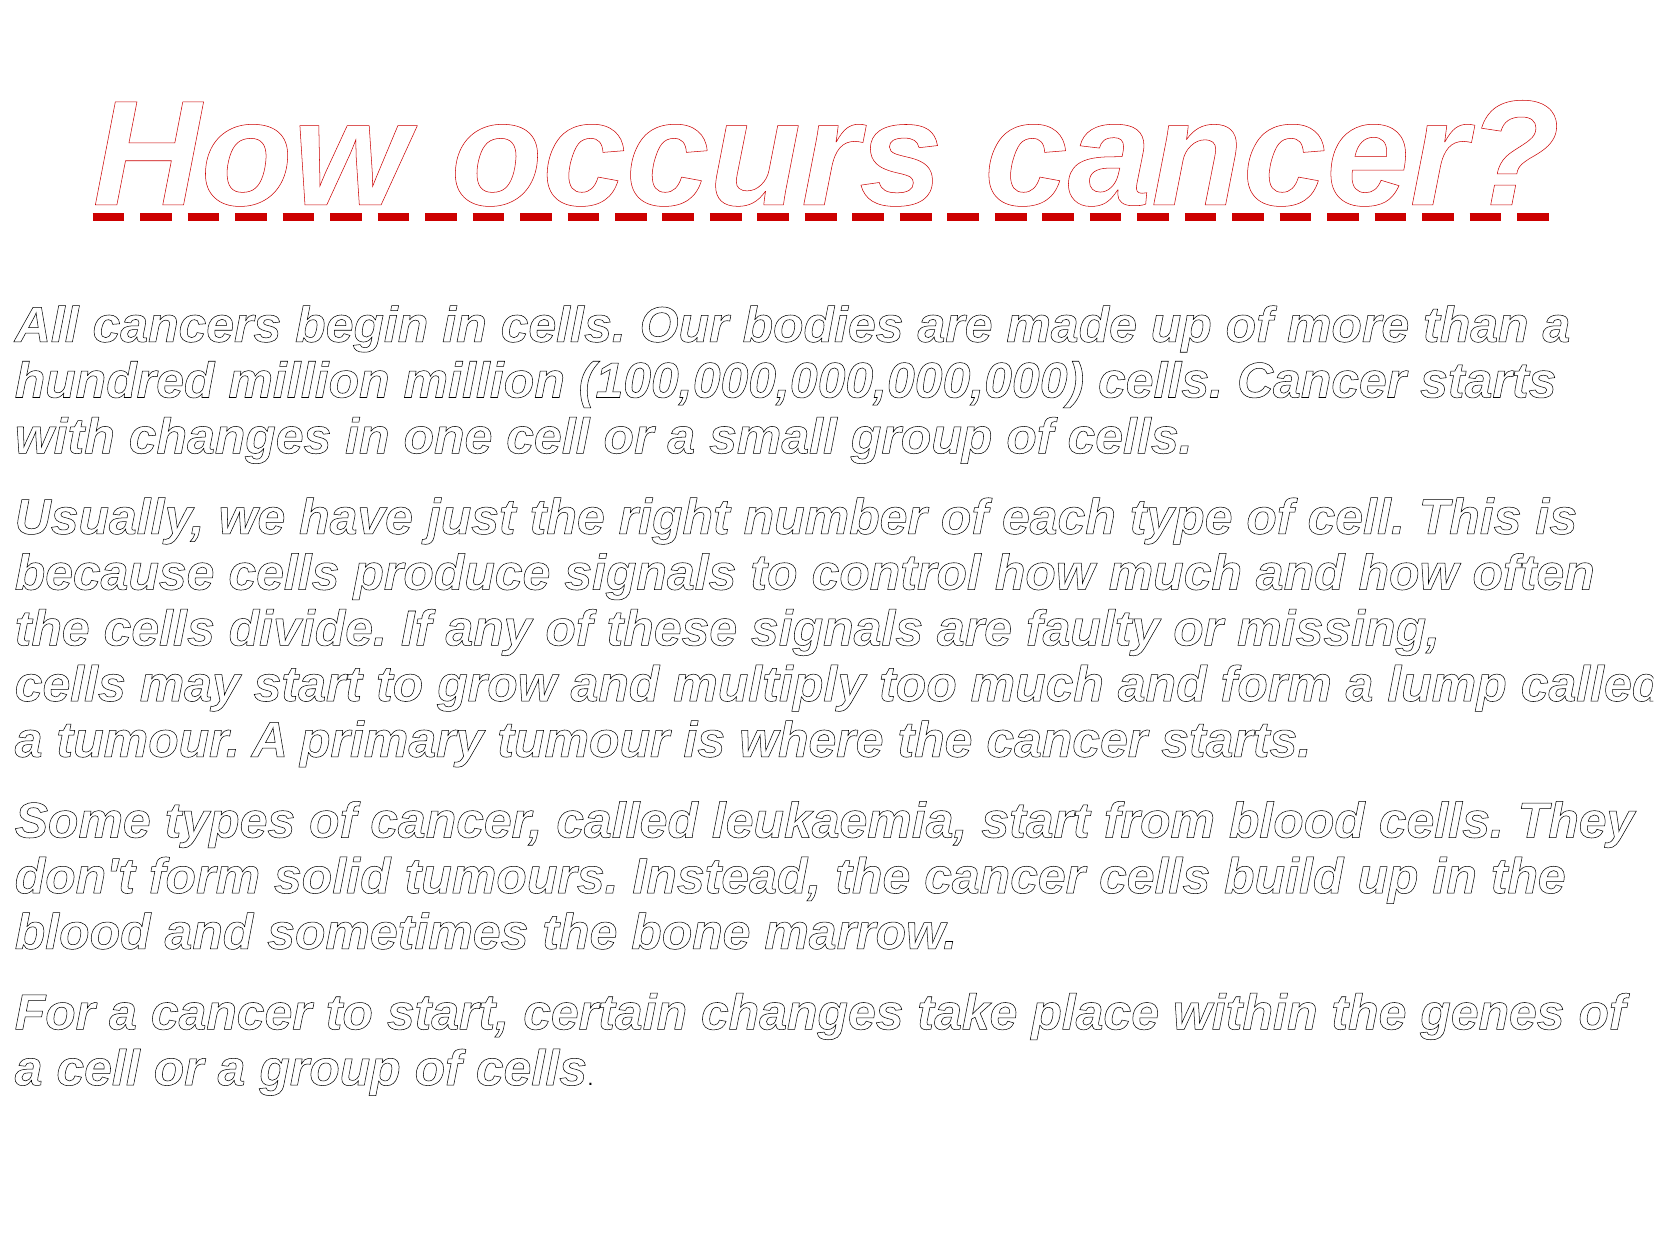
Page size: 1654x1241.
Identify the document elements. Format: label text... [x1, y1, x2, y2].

title How occurs cancer? [82, 49, 1571, 257]
text_box All cancers begin in cells. Our bodies are made up of more than a hundred million million (100,000,000,000,000) cells. Cancer starts with changes in one cell or a small group of cells. Usually, we have just the right number of each type of cell. This is because cells produce signals to control how much and how often the cells divide. If any of these signals are faulty or missing, cells may start to grow and multiply too much and form a lump called a tumour. A primary tumour is where the cancer starts. Some types of cancer, called leukaemia, start from blood cells. They don't form solid tumours. Instead, the cancer cells build up in the blood and sometimes the bone marrow. For a cancer to start, certain changes take place within the genes of a cell or a group of cells. [0, 289, 1654, 1159]
